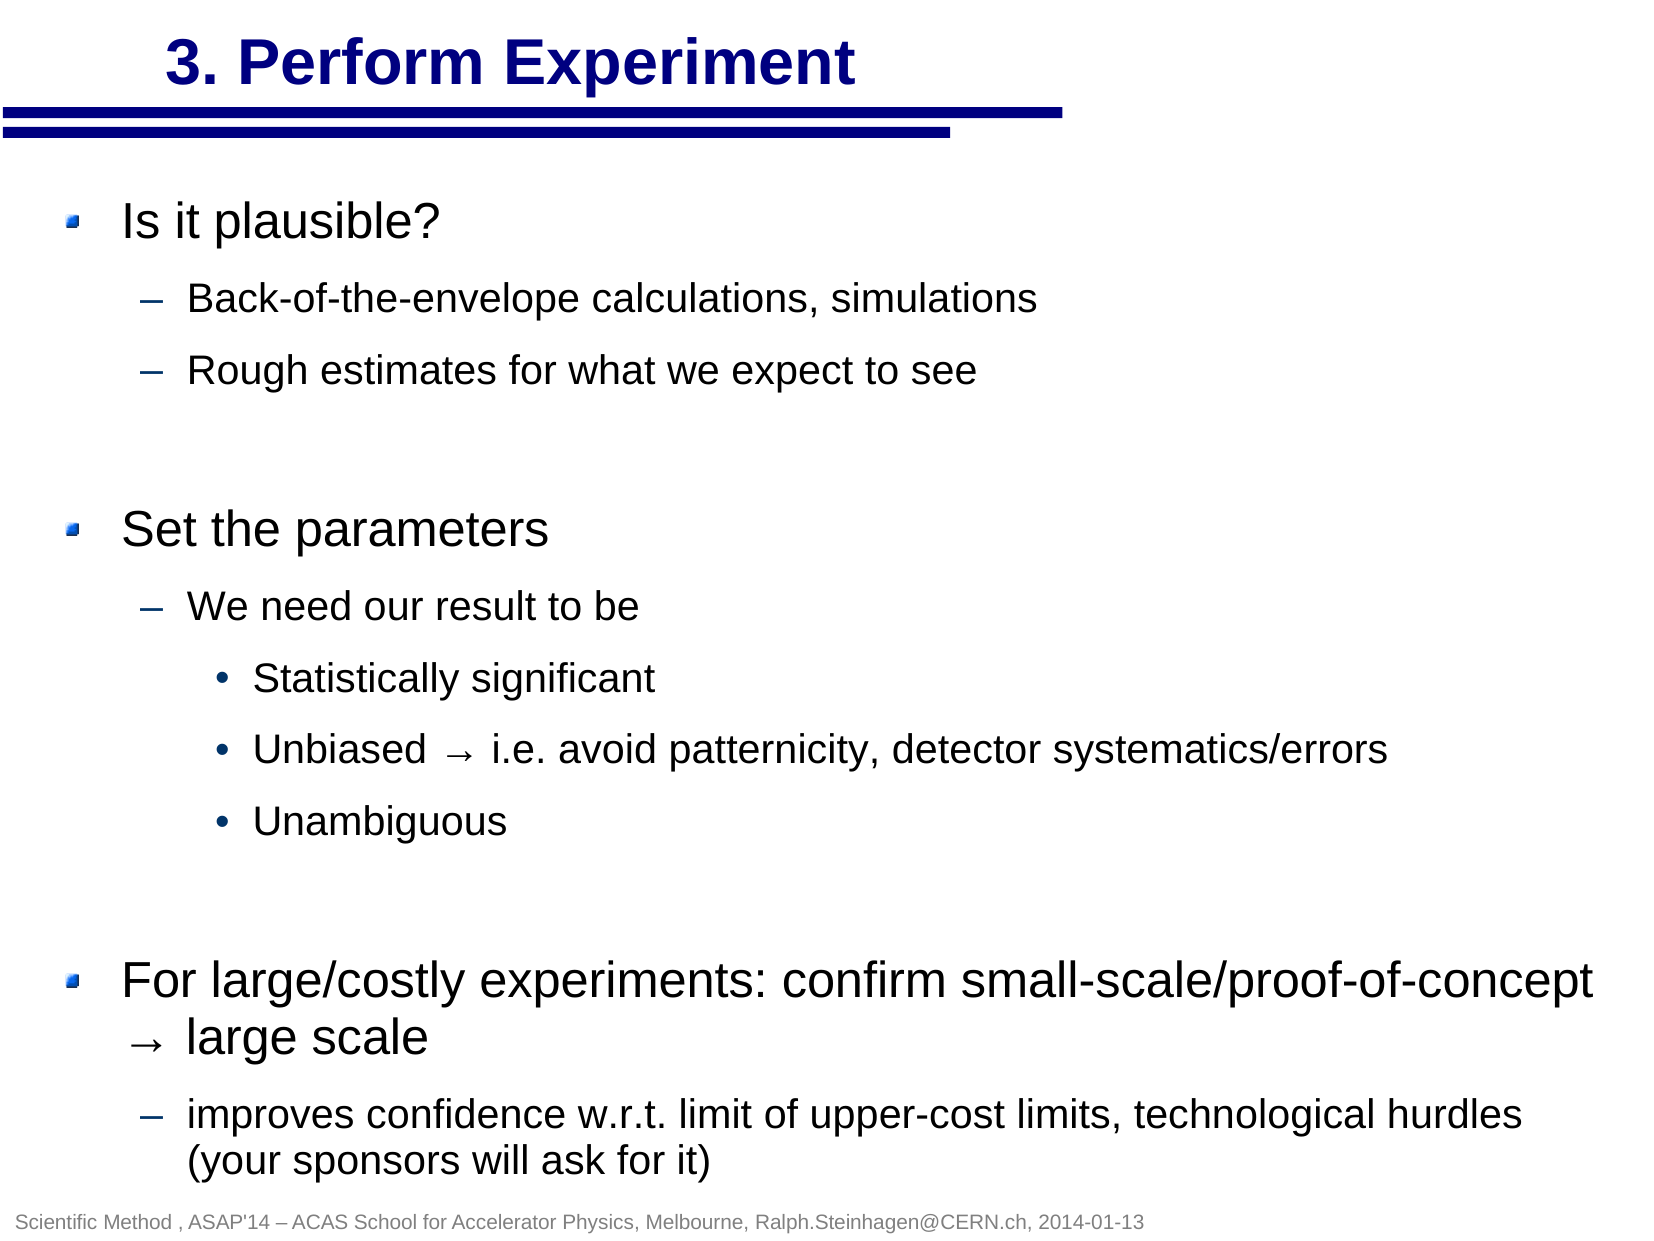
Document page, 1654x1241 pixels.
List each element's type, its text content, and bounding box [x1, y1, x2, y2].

list Is it plausible? Back-of-the-envelope calculations, simulations Rough estimates for what we expect to see Set the parameters We need our result to be Statistically significant Unbiased → i.e. avoid patternicity, detector systematics/errors Unambiguous For large/costly experiments: confirm small-scale/proof-of-concept → large scale improves confidence w.r.t. limit of upper-cost limits, technological hurdles (your sponsors will ask for it) [65, 192, 1628, 1205]
title 3. Perform Experiment [165, 0, 1323, 124]
